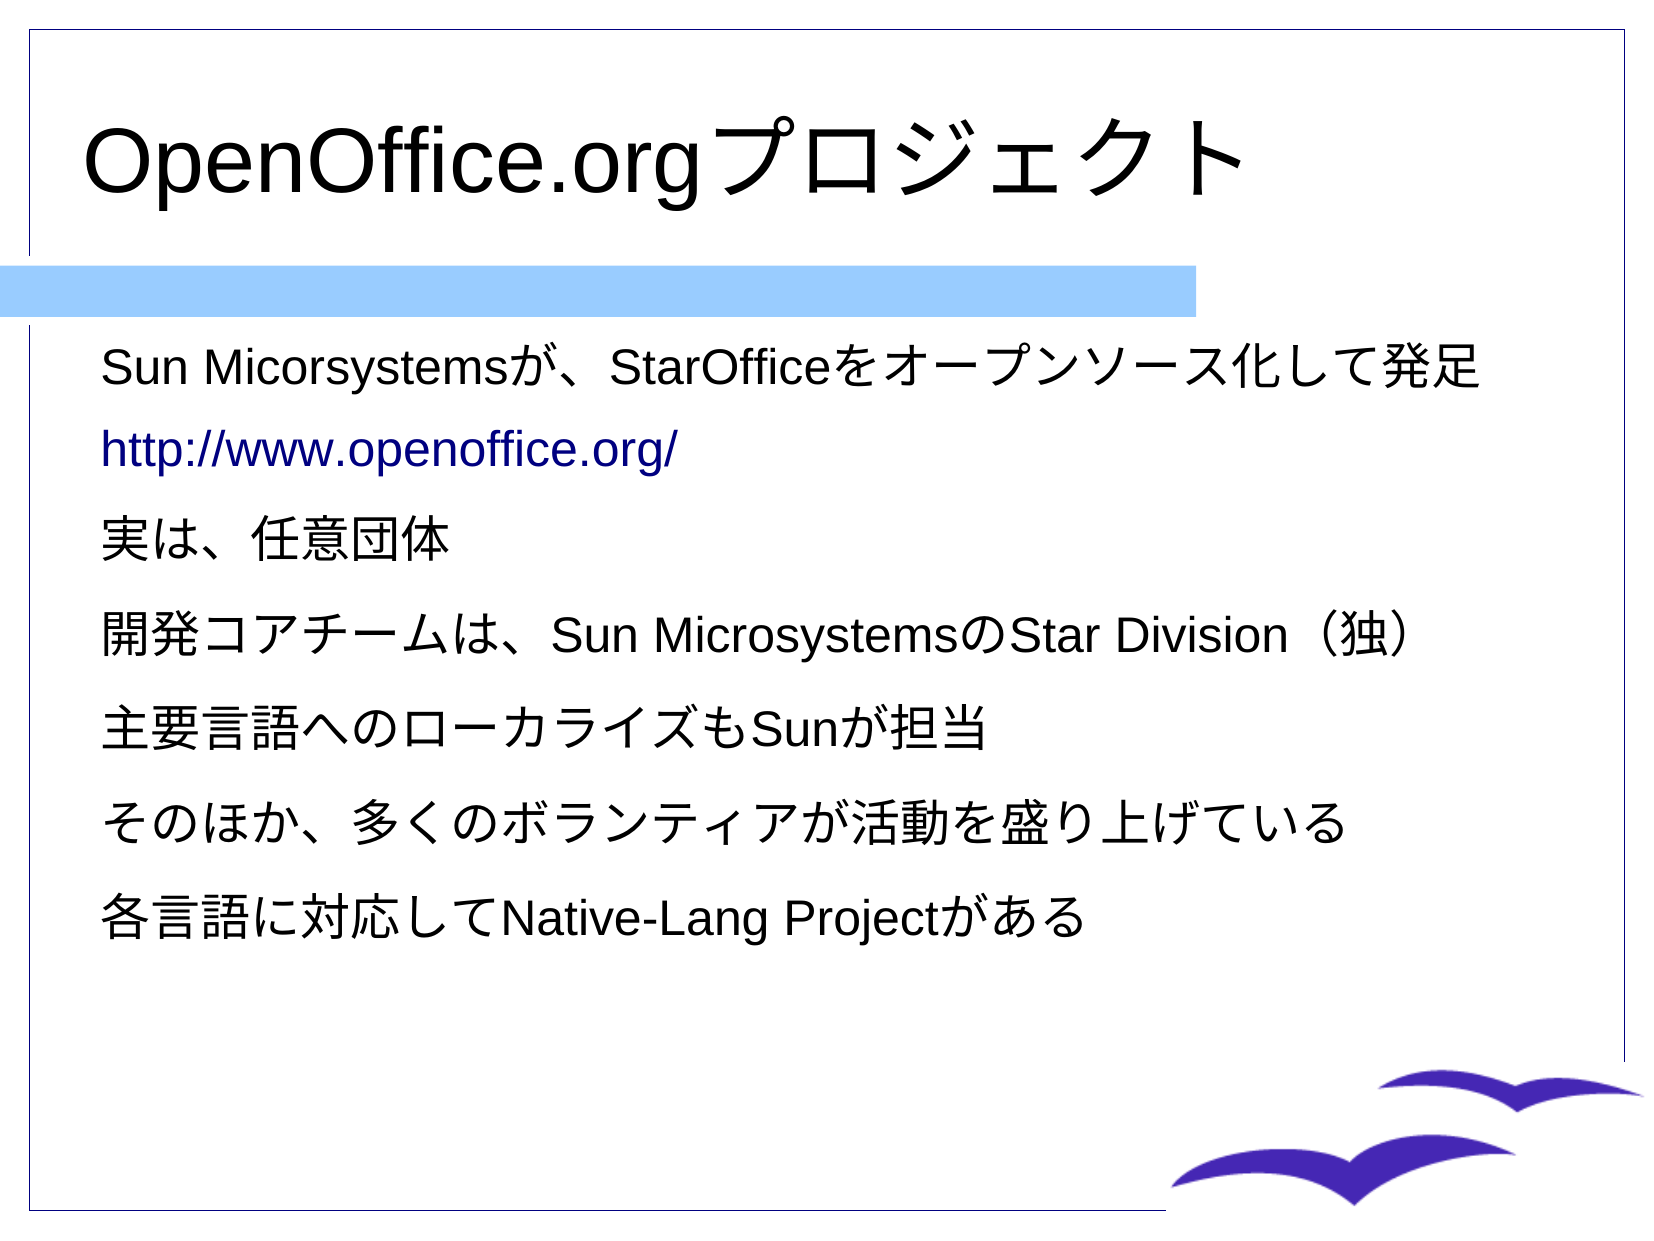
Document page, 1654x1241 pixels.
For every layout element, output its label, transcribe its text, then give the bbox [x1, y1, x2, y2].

list Sun Micorsystemsが、StarOfficeをオープンソース化して発足 http://www.openoffice.org/ 実は、任意団体 開発コアチームは、Sun MicrosystemsのStar Division（独） 主要言語へのローカライズもSunが担当 そのほか、多くのボランティアが活動を盛り上げている 各言語に対応してNative-Lang Projectがある [82, 326, 1571, 1109]
title OpenOffice.orgプロジェクト [82, 49, 1571, 257]
picture [1166, 1062, 1654, 1211]
